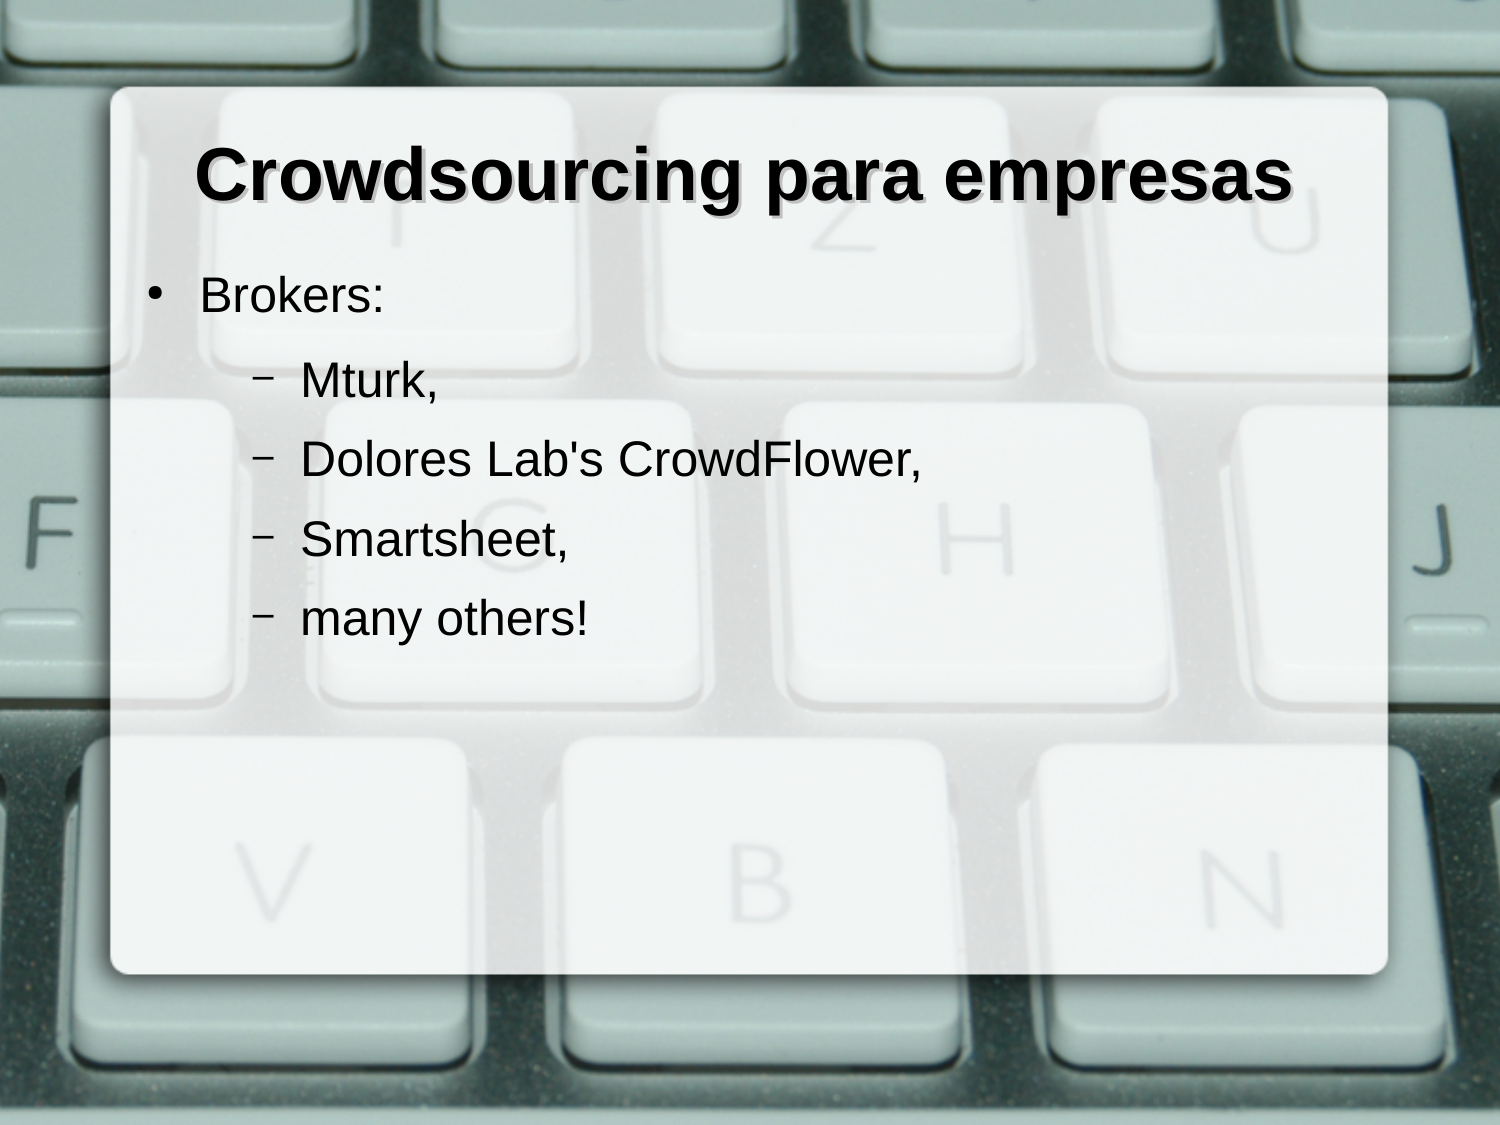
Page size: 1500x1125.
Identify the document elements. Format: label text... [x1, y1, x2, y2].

picture [0, 0, 1500, 1125]
list Brokers: Mturk, Dolores Lab's CrowdFlower, Smartsheet, many others! [128, 266, 1397, 1007]
title Crowdsourcing para empresas [123, 106, 1367, 242]
